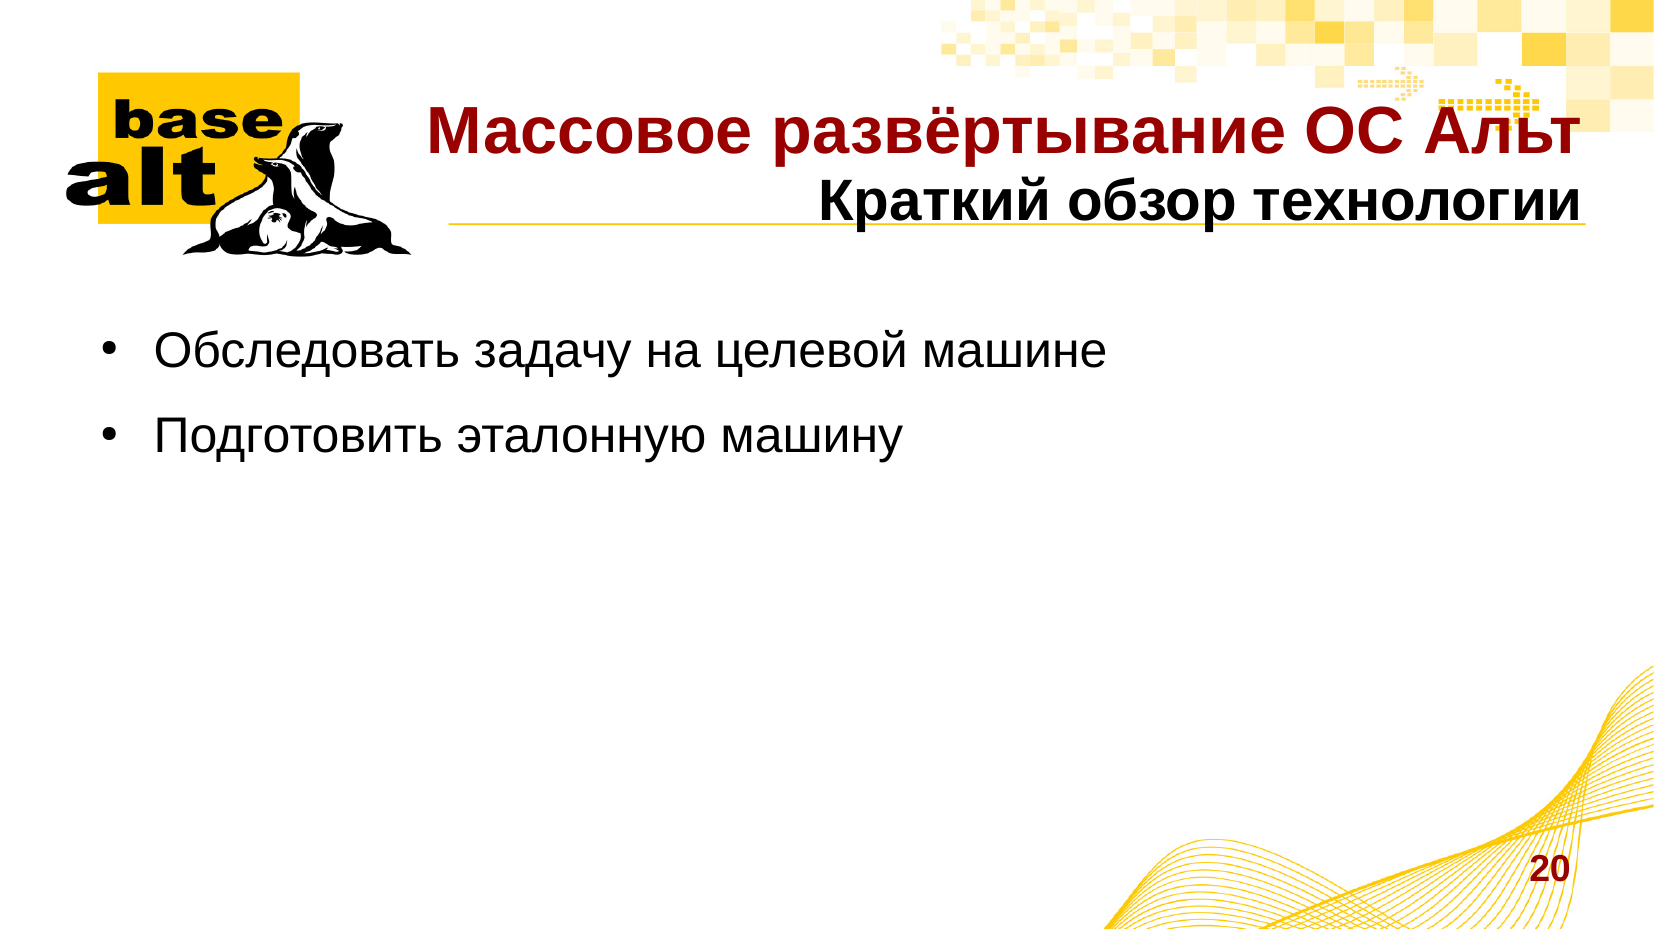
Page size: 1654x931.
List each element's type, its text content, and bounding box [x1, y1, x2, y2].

list Обследовать задачу на целевой машине Подготовить эталонную машину [82, 321, 1571, 810]
title Массовое развёртывание ОС Альт Краткий обзор технологии [372, 81, 1583, 245]
picture [0, 0, 1654, 931]
